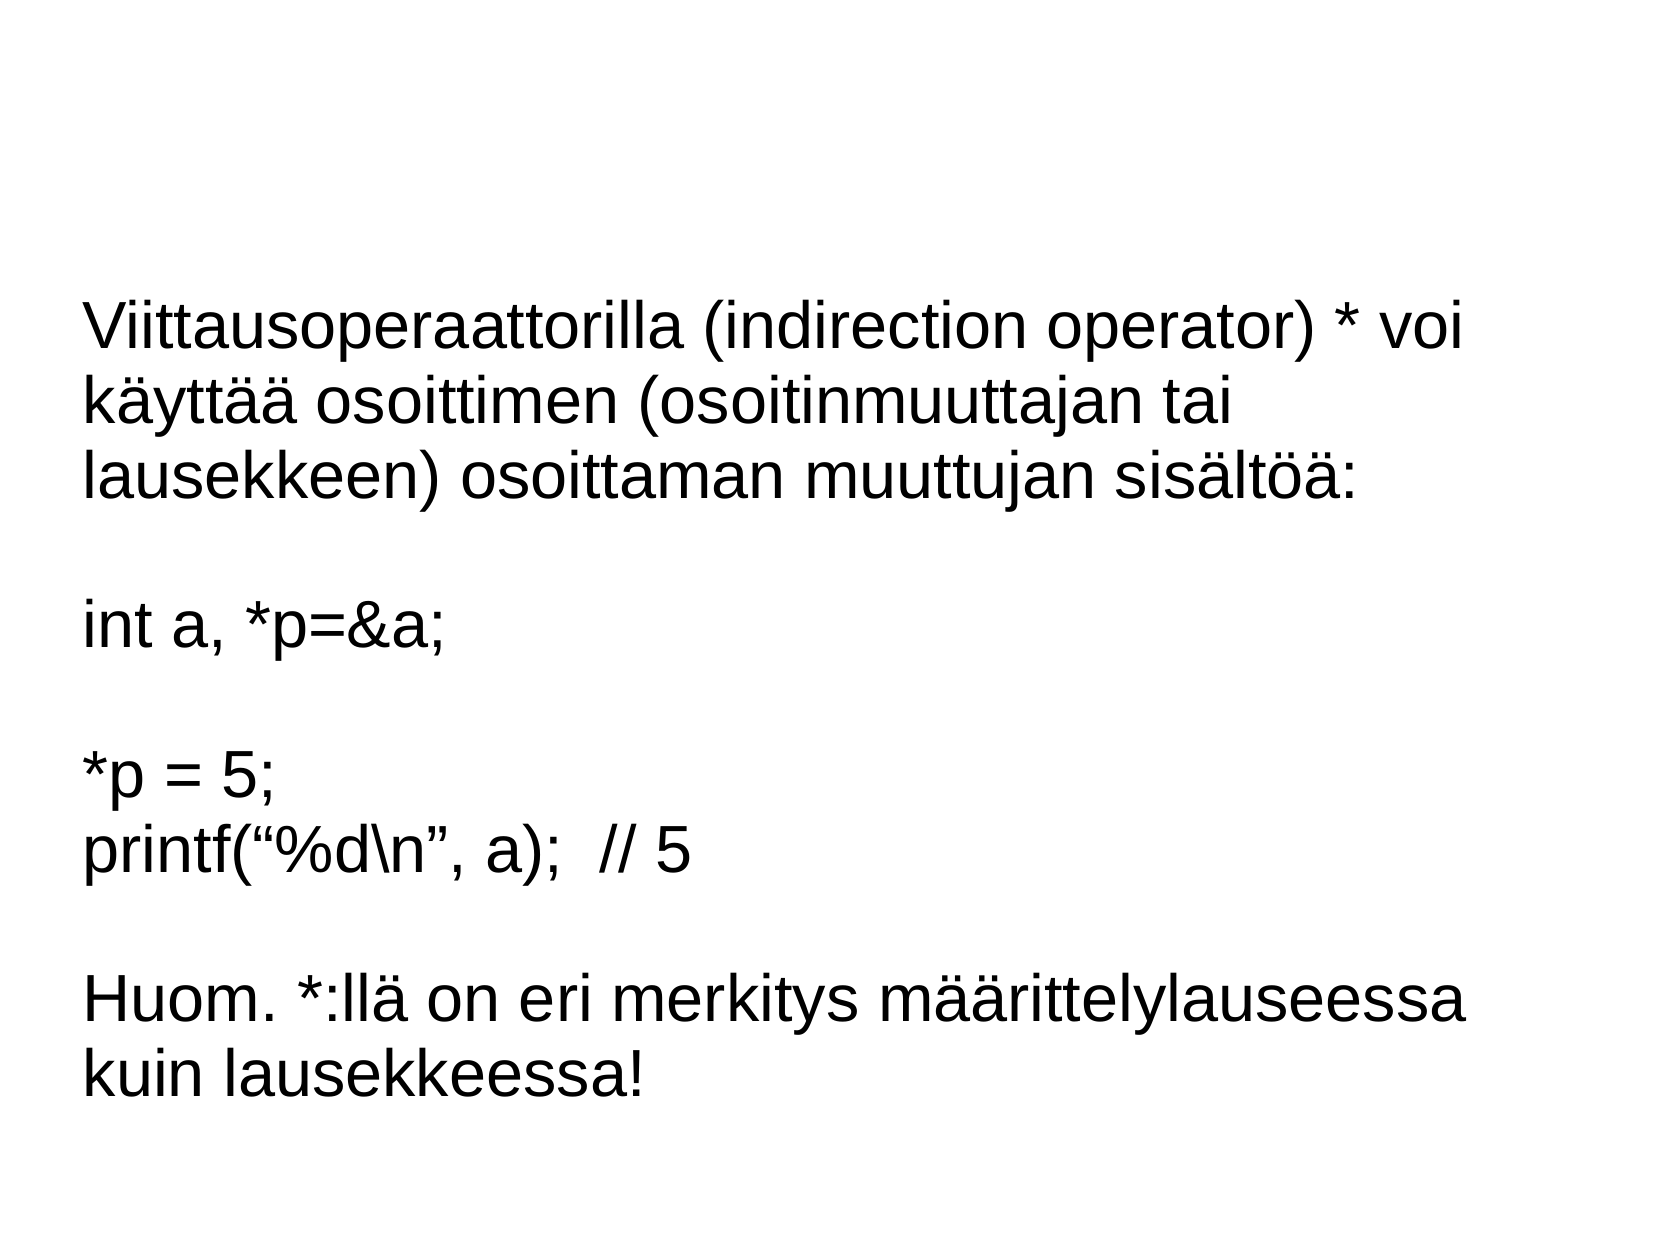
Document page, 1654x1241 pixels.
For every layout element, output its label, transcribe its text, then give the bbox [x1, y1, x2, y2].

text_box Viittausoperaattorilla (indirection operator) * voi käyttää osoittimen (osoitinmuuttajan tai lausekkeen) osoittaman muuttujan sisältöä: int a, *p=&a; *p = 5; printf(“%d\n”, a); // 5 Huom. *:llä on eri merkitys määrittelylauseessa kuin lausekkeessa! [82, 288, 1571, 1111]
